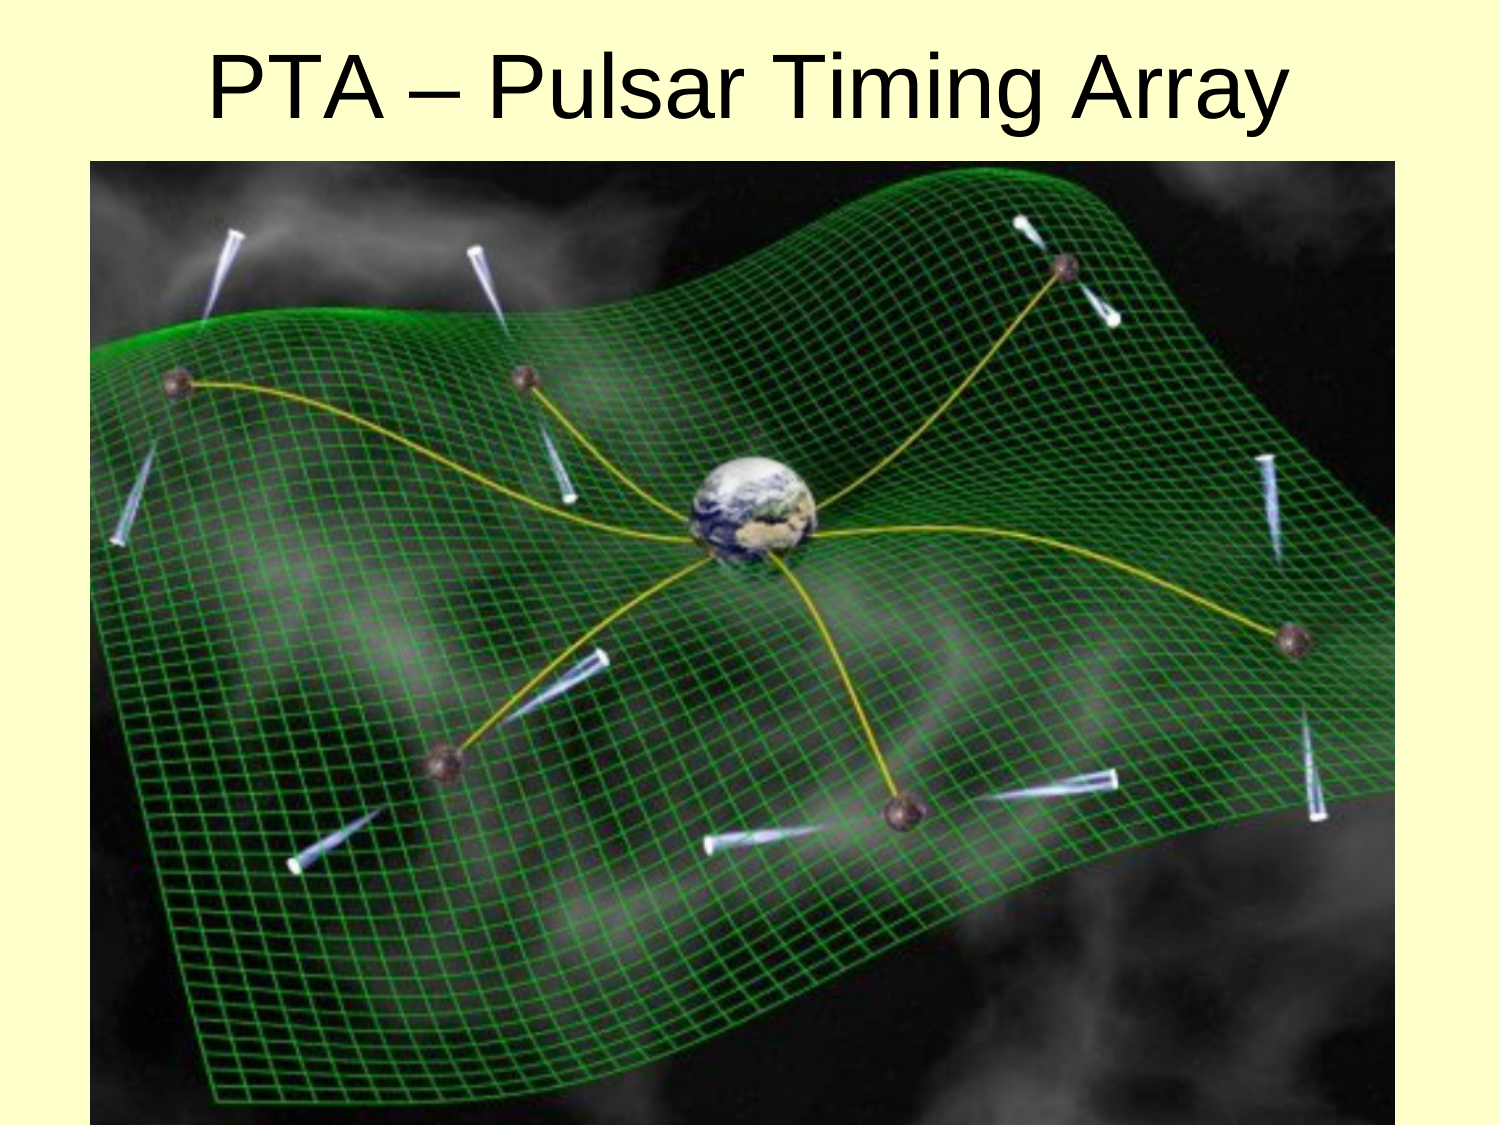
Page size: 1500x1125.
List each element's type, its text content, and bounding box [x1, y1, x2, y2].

title PTA – Pulsar Timing Array [74, 0, 1425, 145]
picture [90, 161, 1395, 1125]
